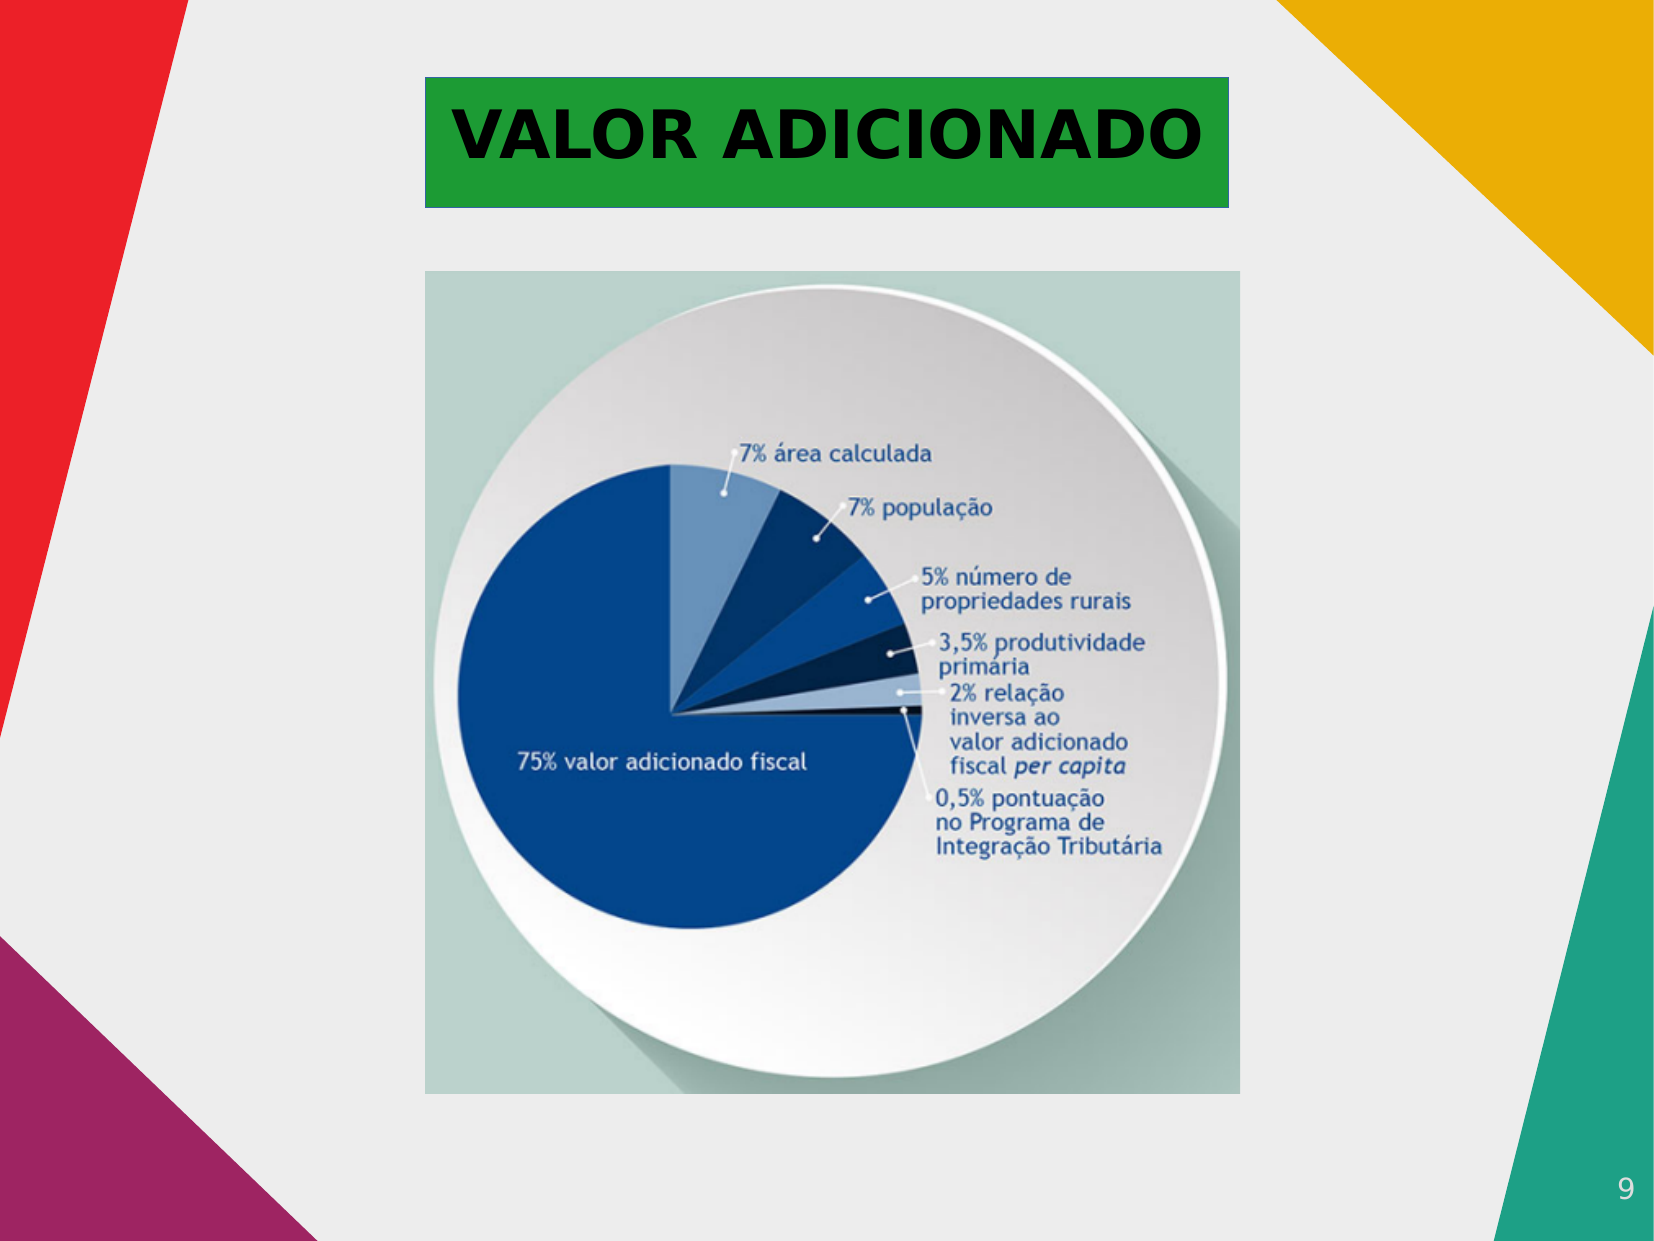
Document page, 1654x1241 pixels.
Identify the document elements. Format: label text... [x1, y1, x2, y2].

text_box [425, 77, 1229, 208]
text_box VALOR ADICIONADO [437, 89, 1276, 260]
picture [425, 271, 1241, 1094]
